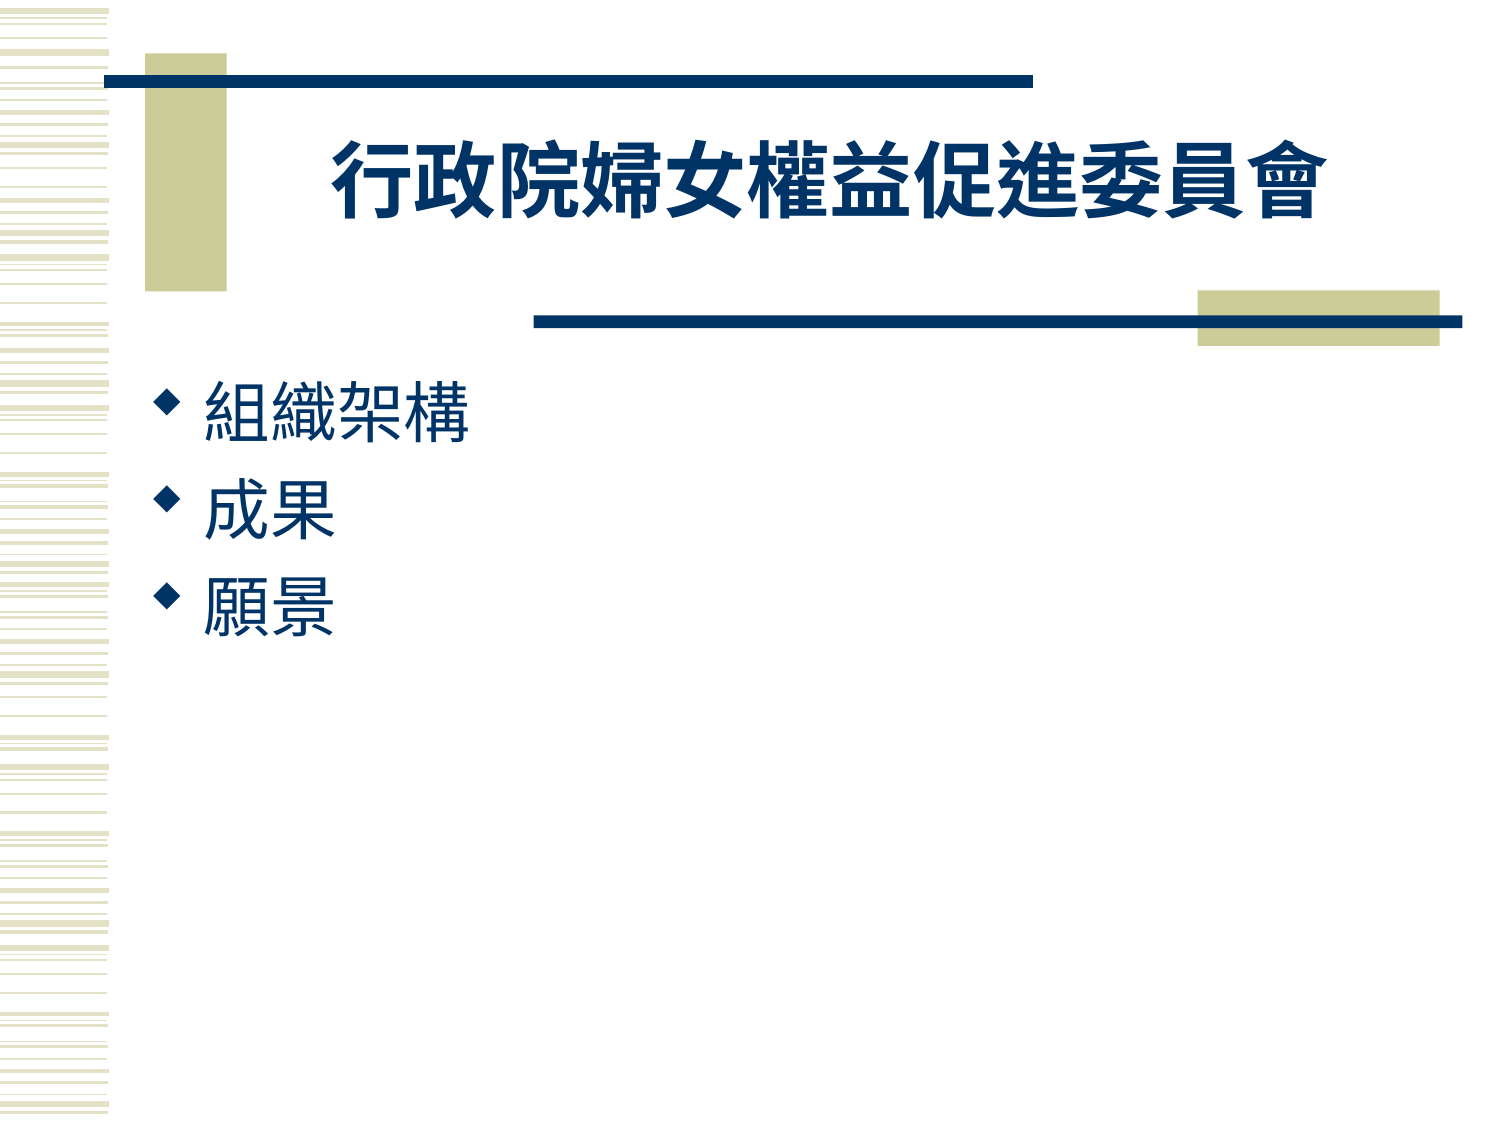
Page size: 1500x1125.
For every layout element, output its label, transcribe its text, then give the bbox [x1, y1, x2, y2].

list 組織架構 成果 願景 [132, 363, 1439, 1000]
title 行政院婦女權益促進委員會 [225, 99, 1436, 288]
